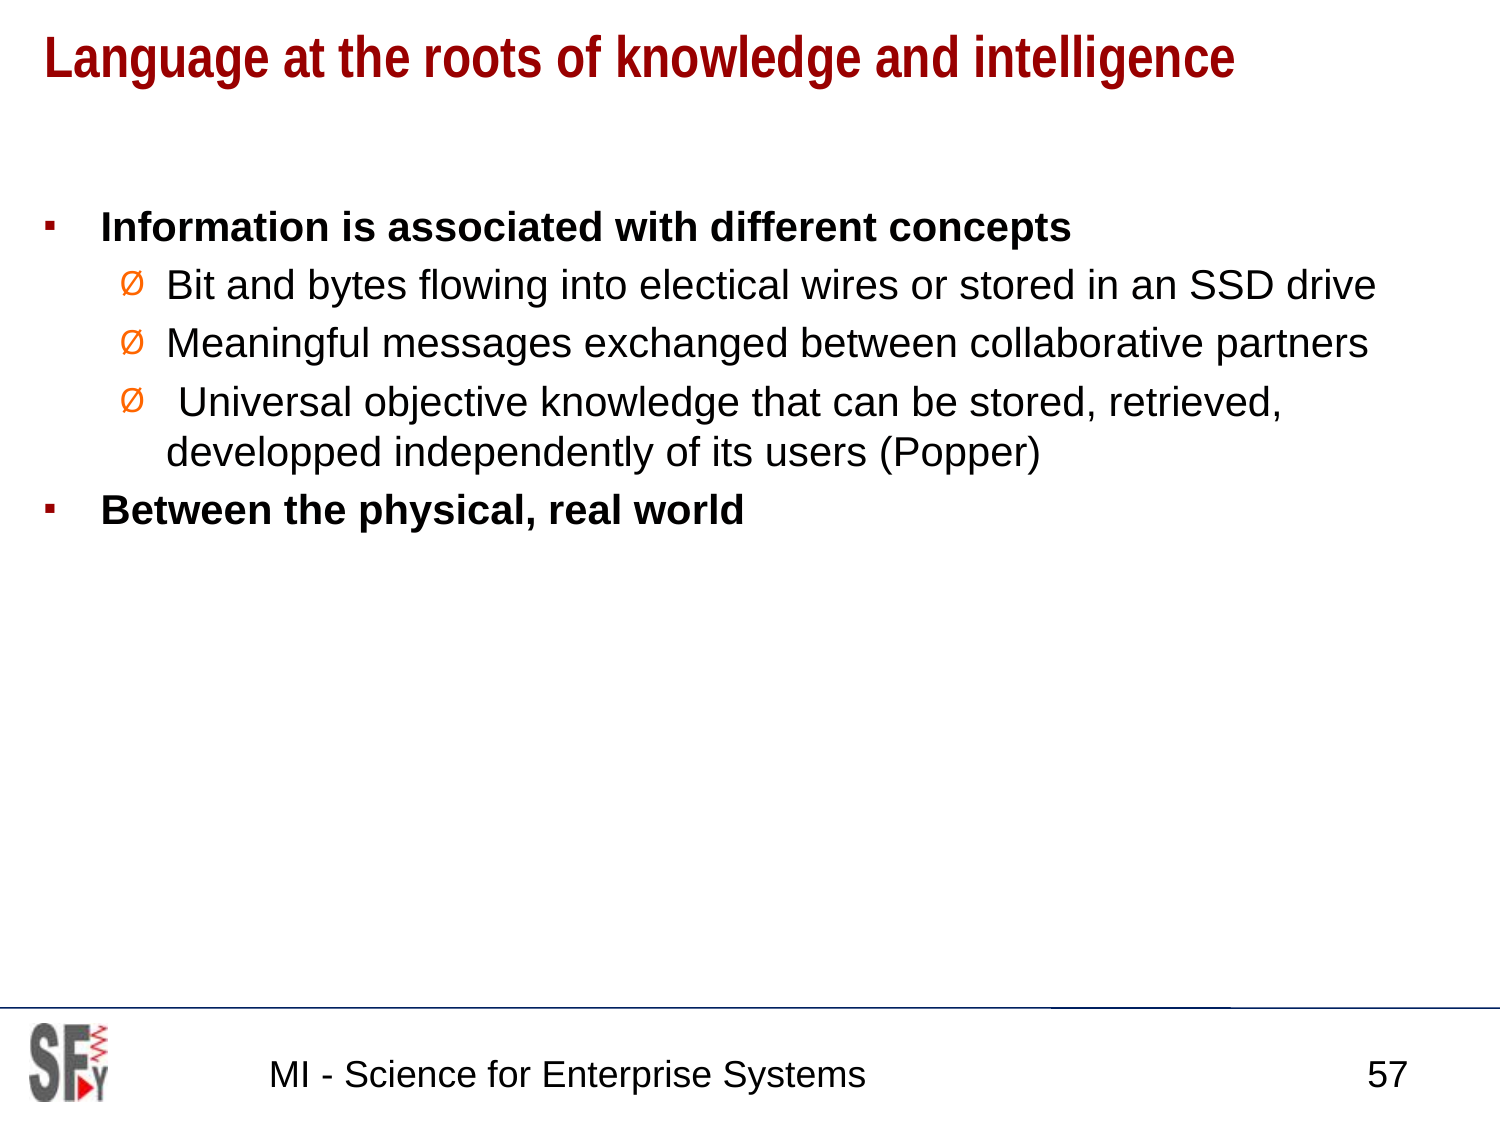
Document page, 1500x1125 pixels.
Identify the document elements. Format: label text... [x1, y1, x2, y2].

slide_number <numéro> [1352, 1034, 1490, 1103]
picture [29, 1023, 108, 1102]
list Information is associated with different concepts Bit and bytes flowing into electical wires or stored in an SSD drive Meaningful messages exchanged between collaborative partners Universal objective knowledge that can be stored, retrieved, developped independently of its users (Popper) Between the physical, real world [29, 184, 1471, 988]
footer MI - Science for Enterprise Systems [253, 1034, 1336, 1103]
title Language at the roots of knowledge and intelligence [29, 12, 1471, 138]
